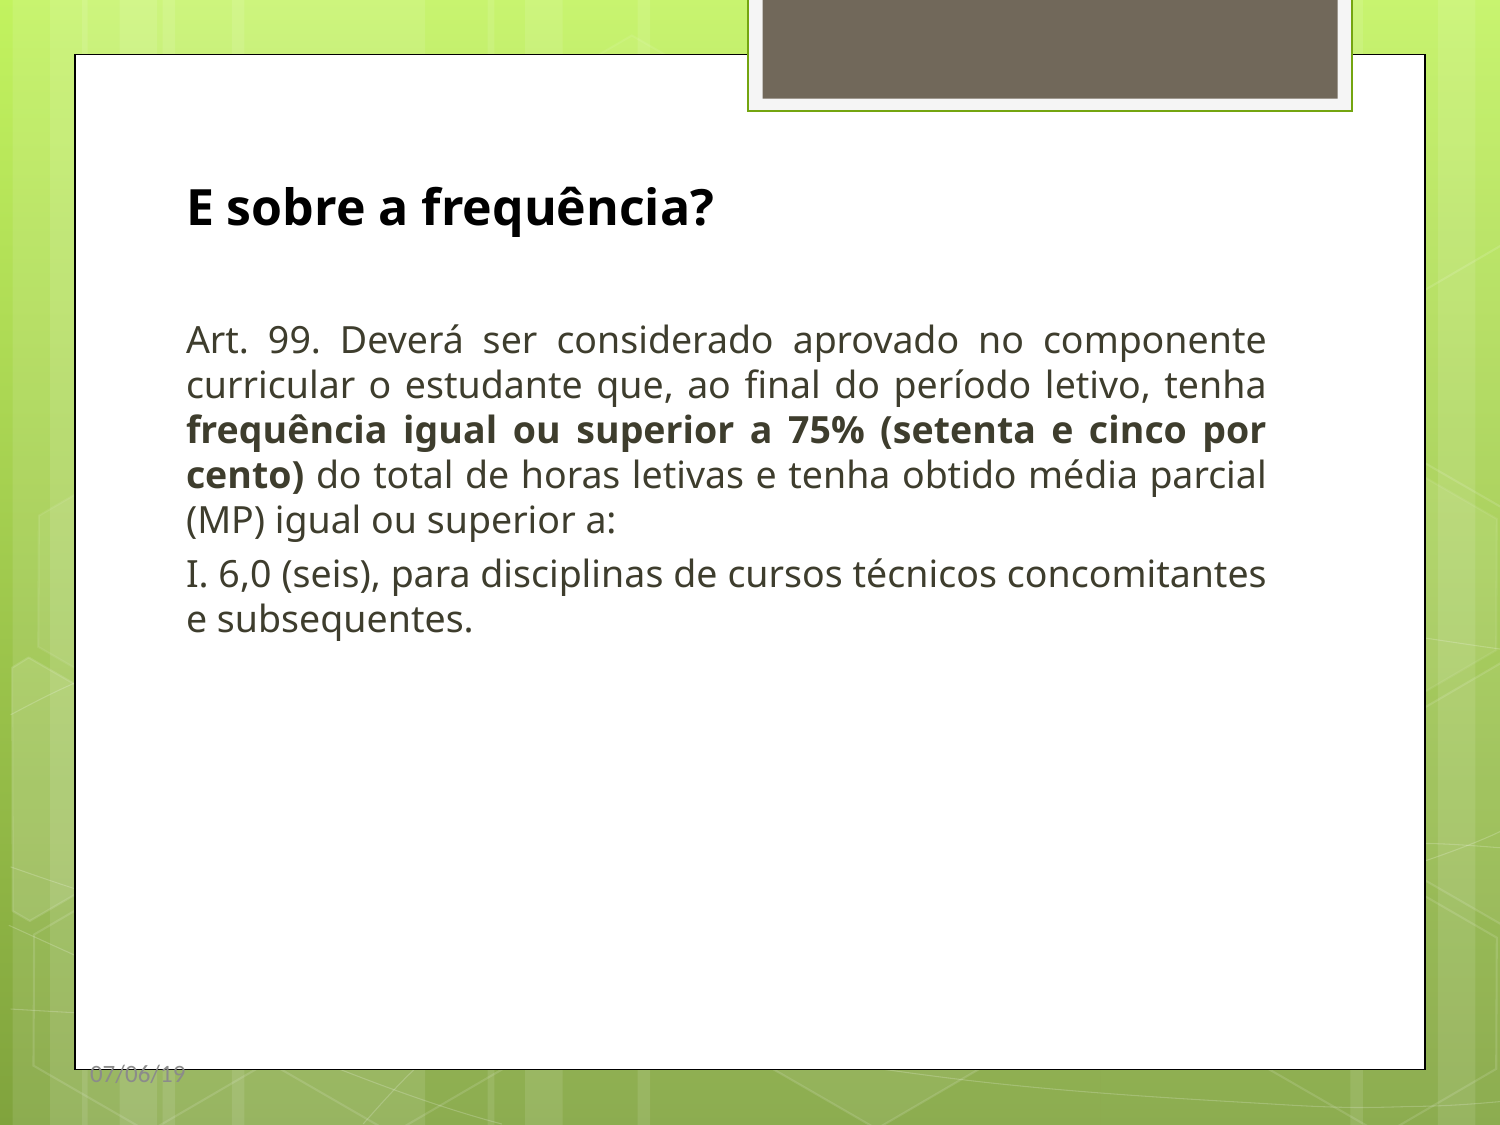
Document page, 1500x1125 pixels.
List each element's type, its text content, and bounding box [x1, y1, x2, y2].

title E sobre a frequência? [171, 168, 1324, 356]
list Art. 99. Deverá ser considerado aprovado no componente curricular o estudante que, ao final do período letivo, tenha frequência igual ou superior a 75% (setenta e cinco por cento) do total de horas letivas e tenha obtido média parcial (MP) igual ou superior a: I. 6,0 (seis), para disciplinas de cursos técnicos concomitantes e subsequentes. [171, 308, 1283, 957]
text_box 07/06/19 [75, 1042, 425, 1103]
